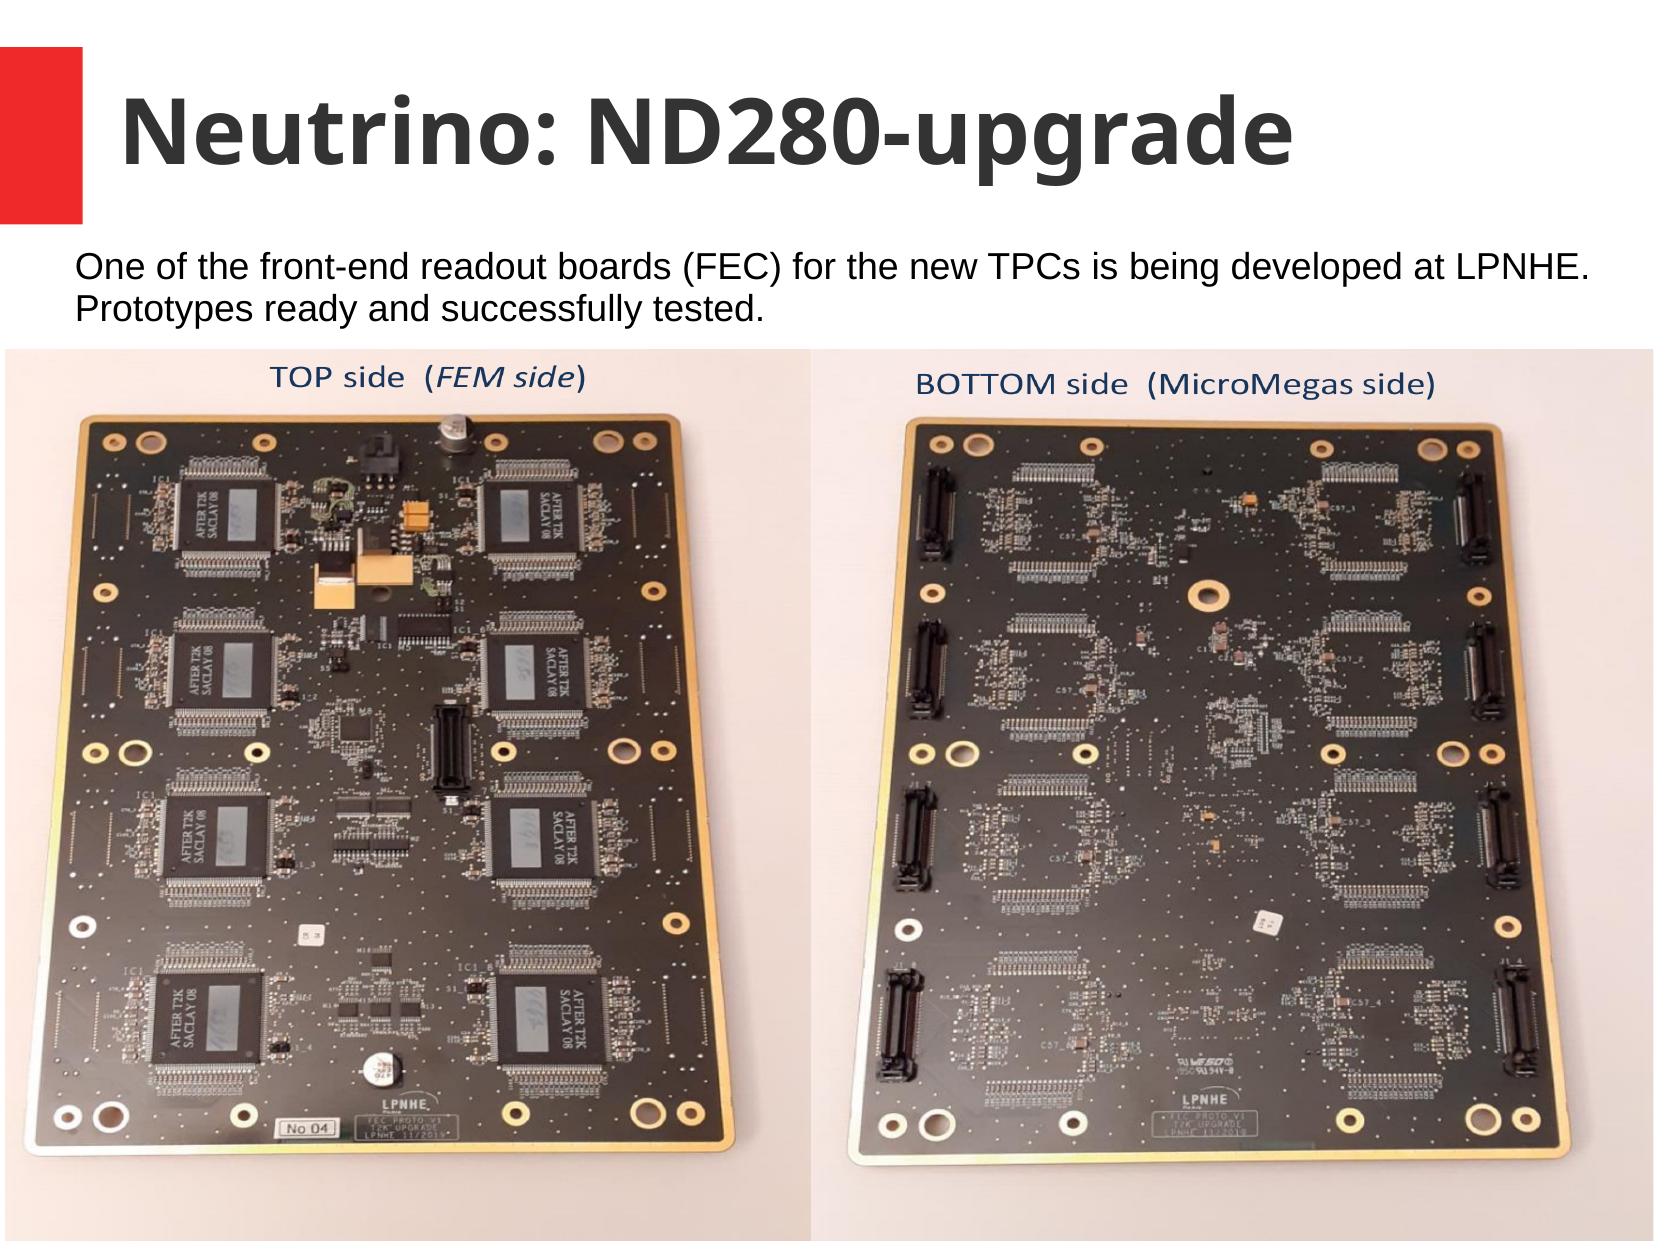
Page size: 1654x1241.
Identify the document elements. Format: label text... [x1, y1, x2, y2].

title Neutrino: ND280-upgrade [118, 22, 1571, 237]
text_box One of the front-end readout boards (FEC) for the new TPCs is being developed at LPNHE. Prototypes ready and successfully tested. [60, 237, 1607, 337]
picture [5, 349, 1654, 1241]
